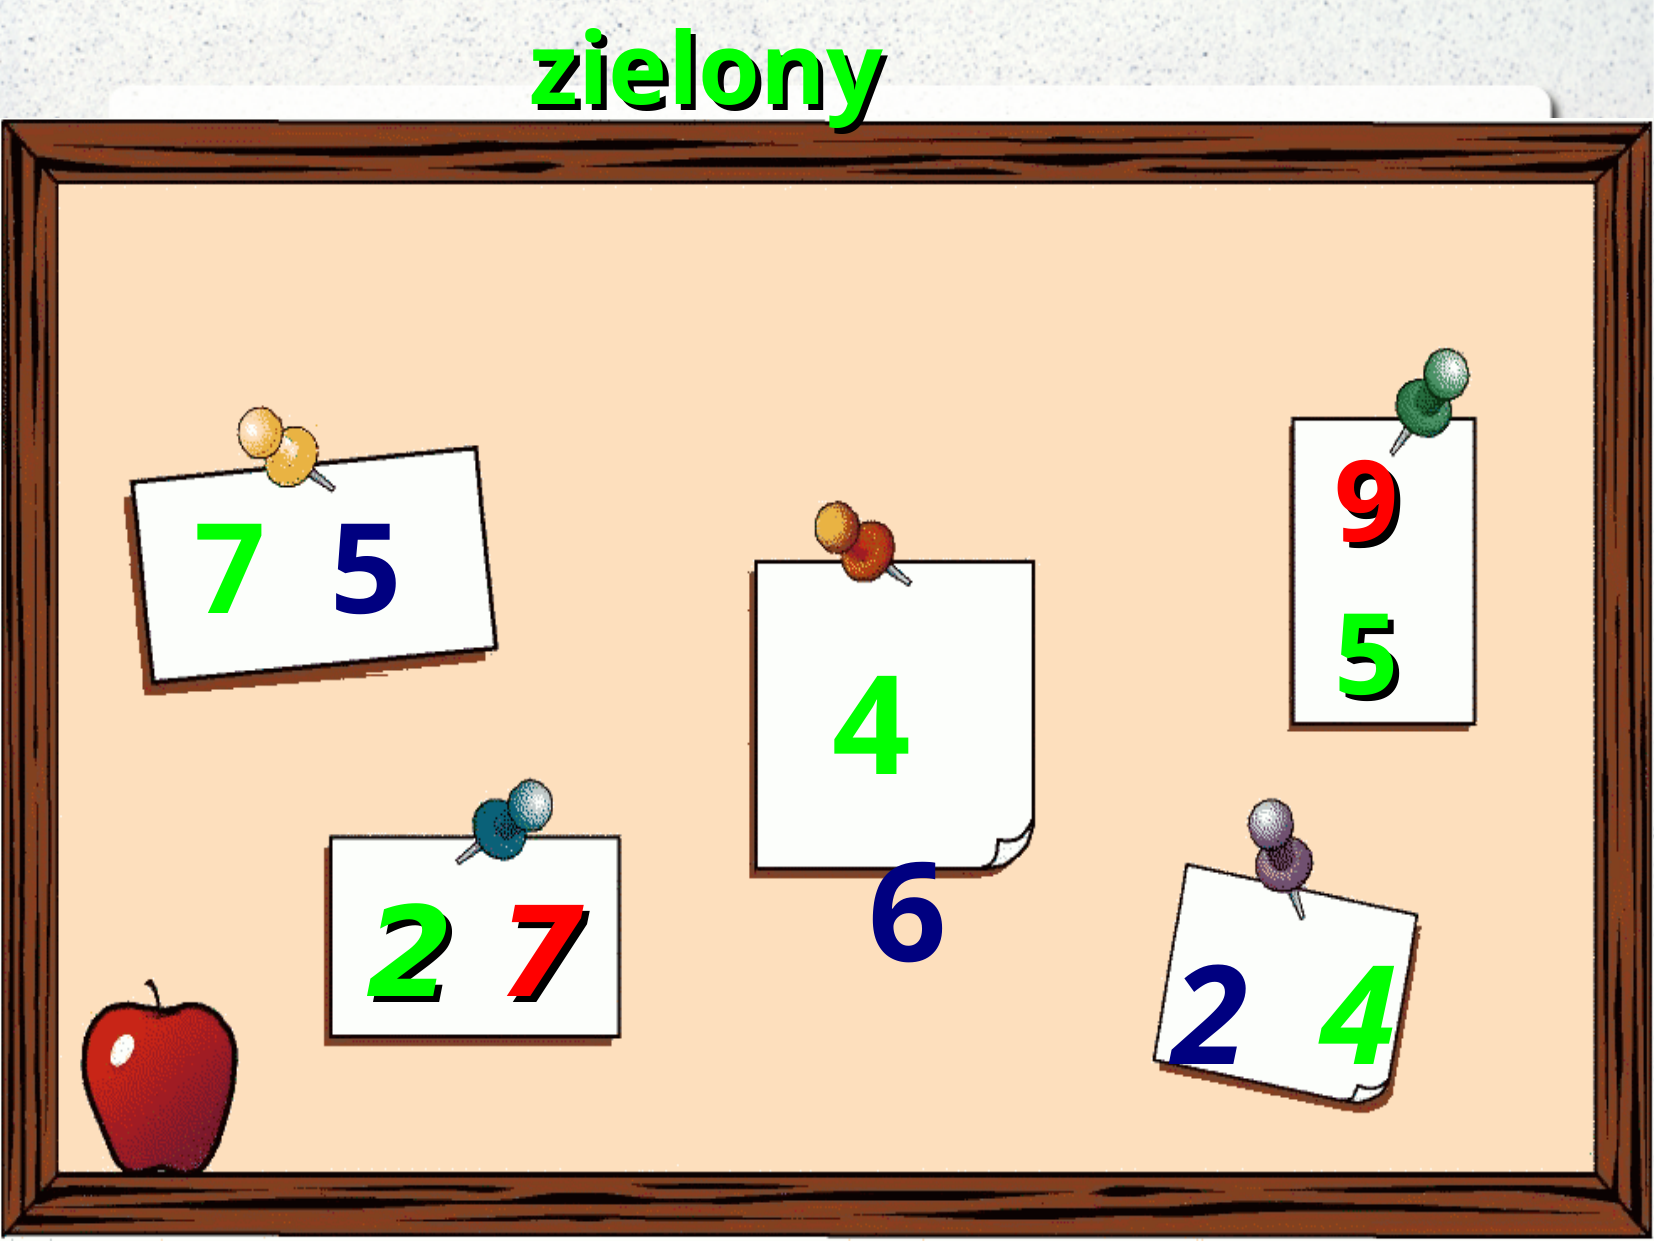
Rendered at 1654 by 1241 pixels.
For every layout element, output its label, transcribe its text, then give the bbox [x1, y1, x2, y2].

text_box zielony [354, 0, 1182, 146]
text_box 2 7 [330, 873, 621, 1034]
text_box 7 5 [153, 472, 443, 664]
text_box 4 6 [767, 620, 1048, 803]
text_box 9 5 [1226, 413, 1506, 742]
picture [0, 0, 1654, 1241]
text_box 2 4 [1151, 909, 1418, 1093]
